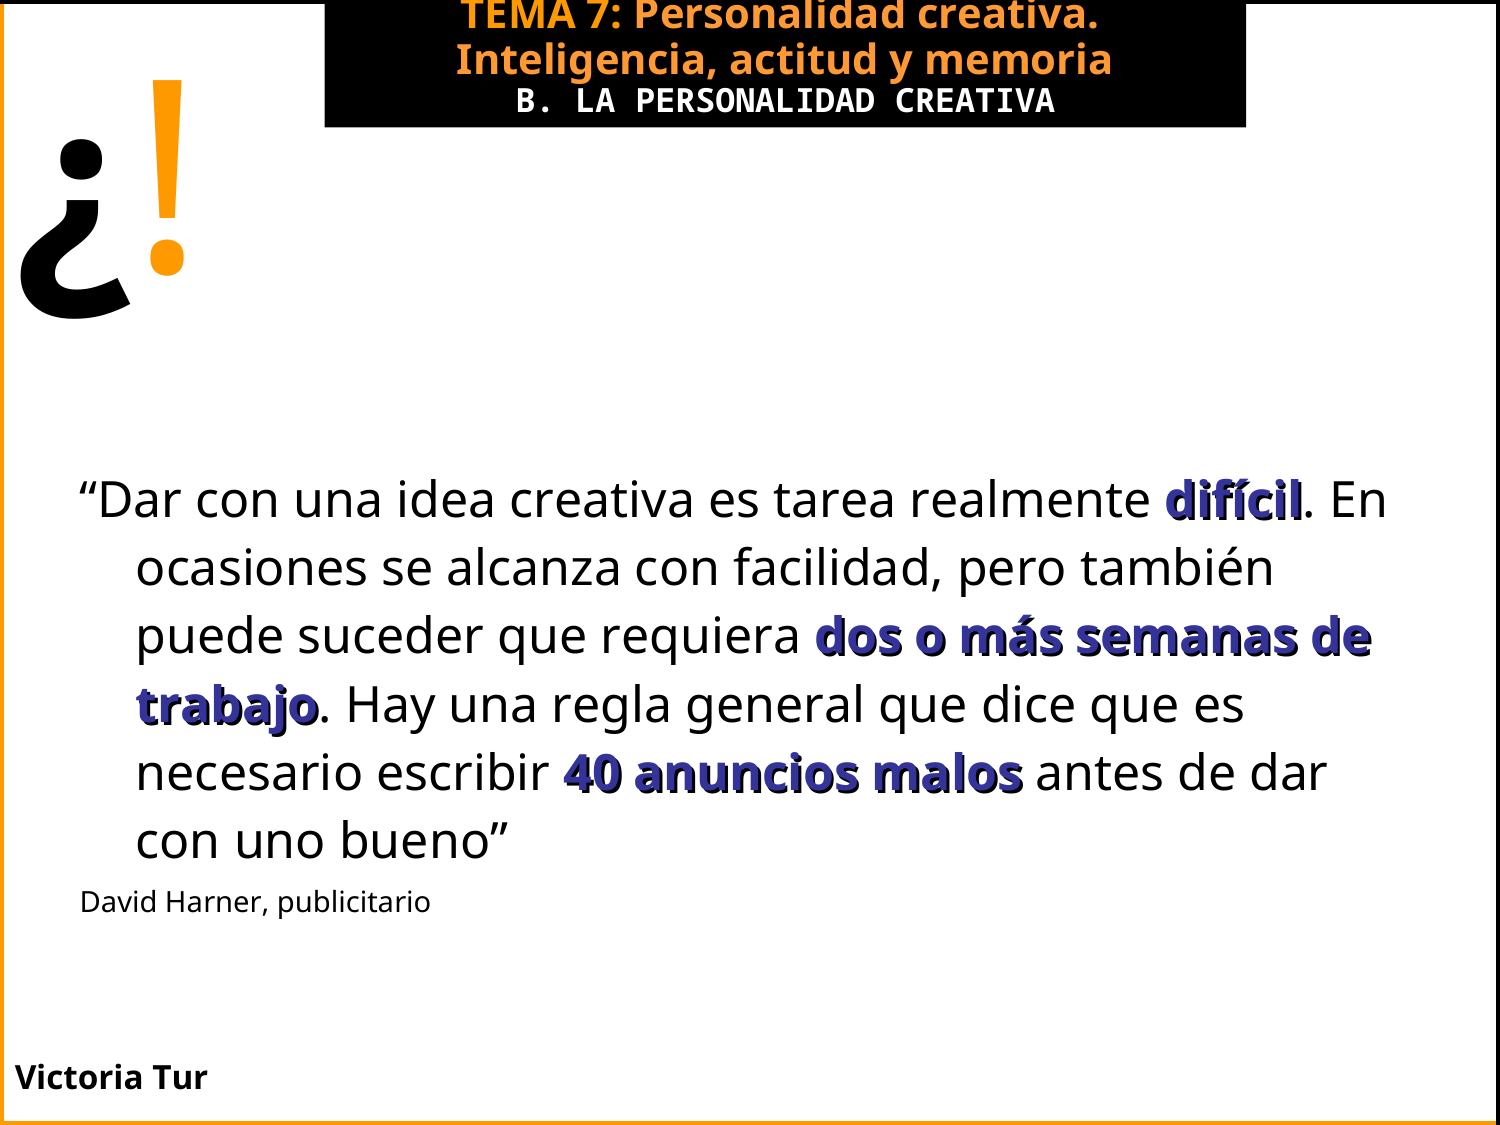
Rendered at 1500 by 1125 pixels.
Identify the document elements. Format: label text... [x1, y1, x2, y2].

list “Dar con una idea creativa es tarea realmente difícil. En ocasiones se alcanza con facilidad, pero también puede suceder que requiera dos o más semanas de trabajo. Hay una regla general que dice que es necesario escribir 40 anuncios malos antes de dar con uno bueno” David Harner, publicitario [64, 456, 1427, 998]
